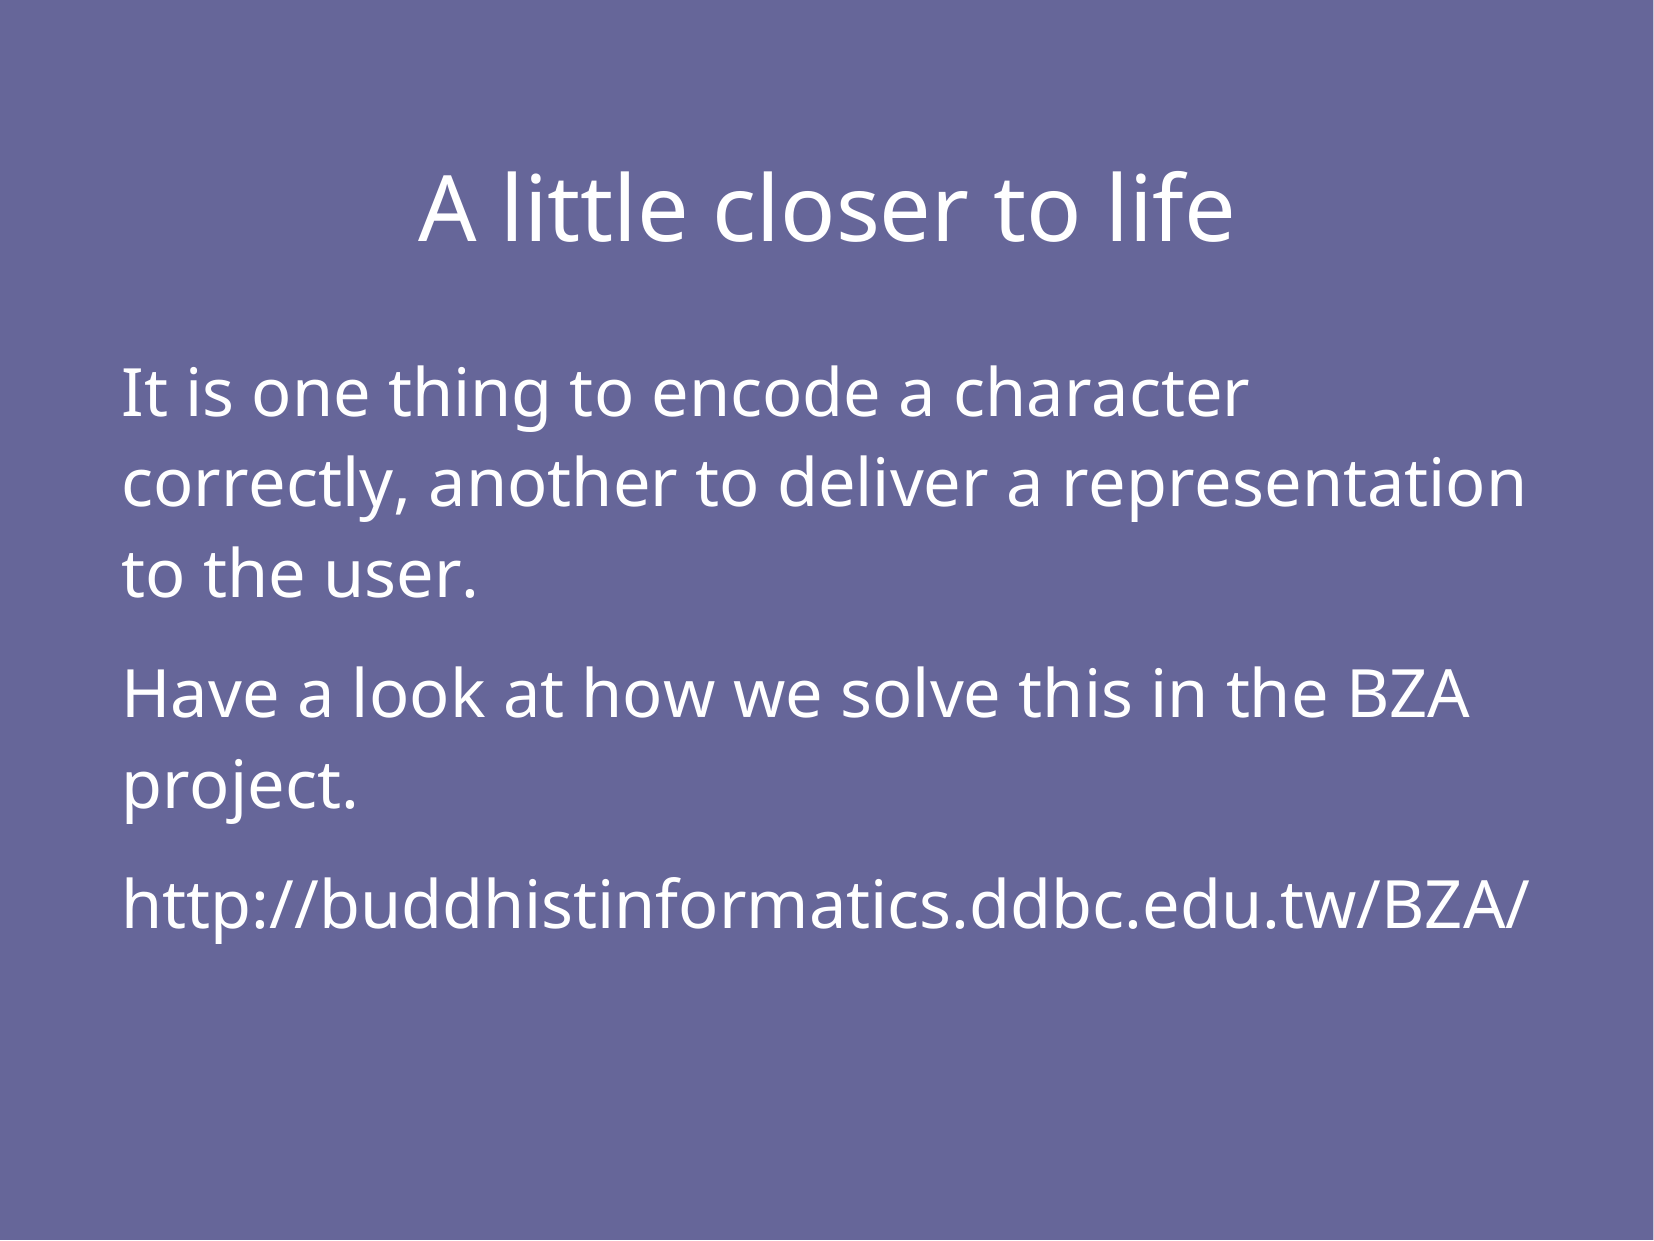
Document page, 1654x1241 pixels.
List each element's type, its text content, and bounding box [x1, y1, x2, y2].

list It is one thing to encode a character correctly, another to deliver a representation to the user. Have a look at how we solve this in the BZA project. http://buddhistinformatics.ddbc.edu.tw/BZA/ [121, 344, 1534, 1112]
title A little closer to life [121, 110, 1534, 303]
